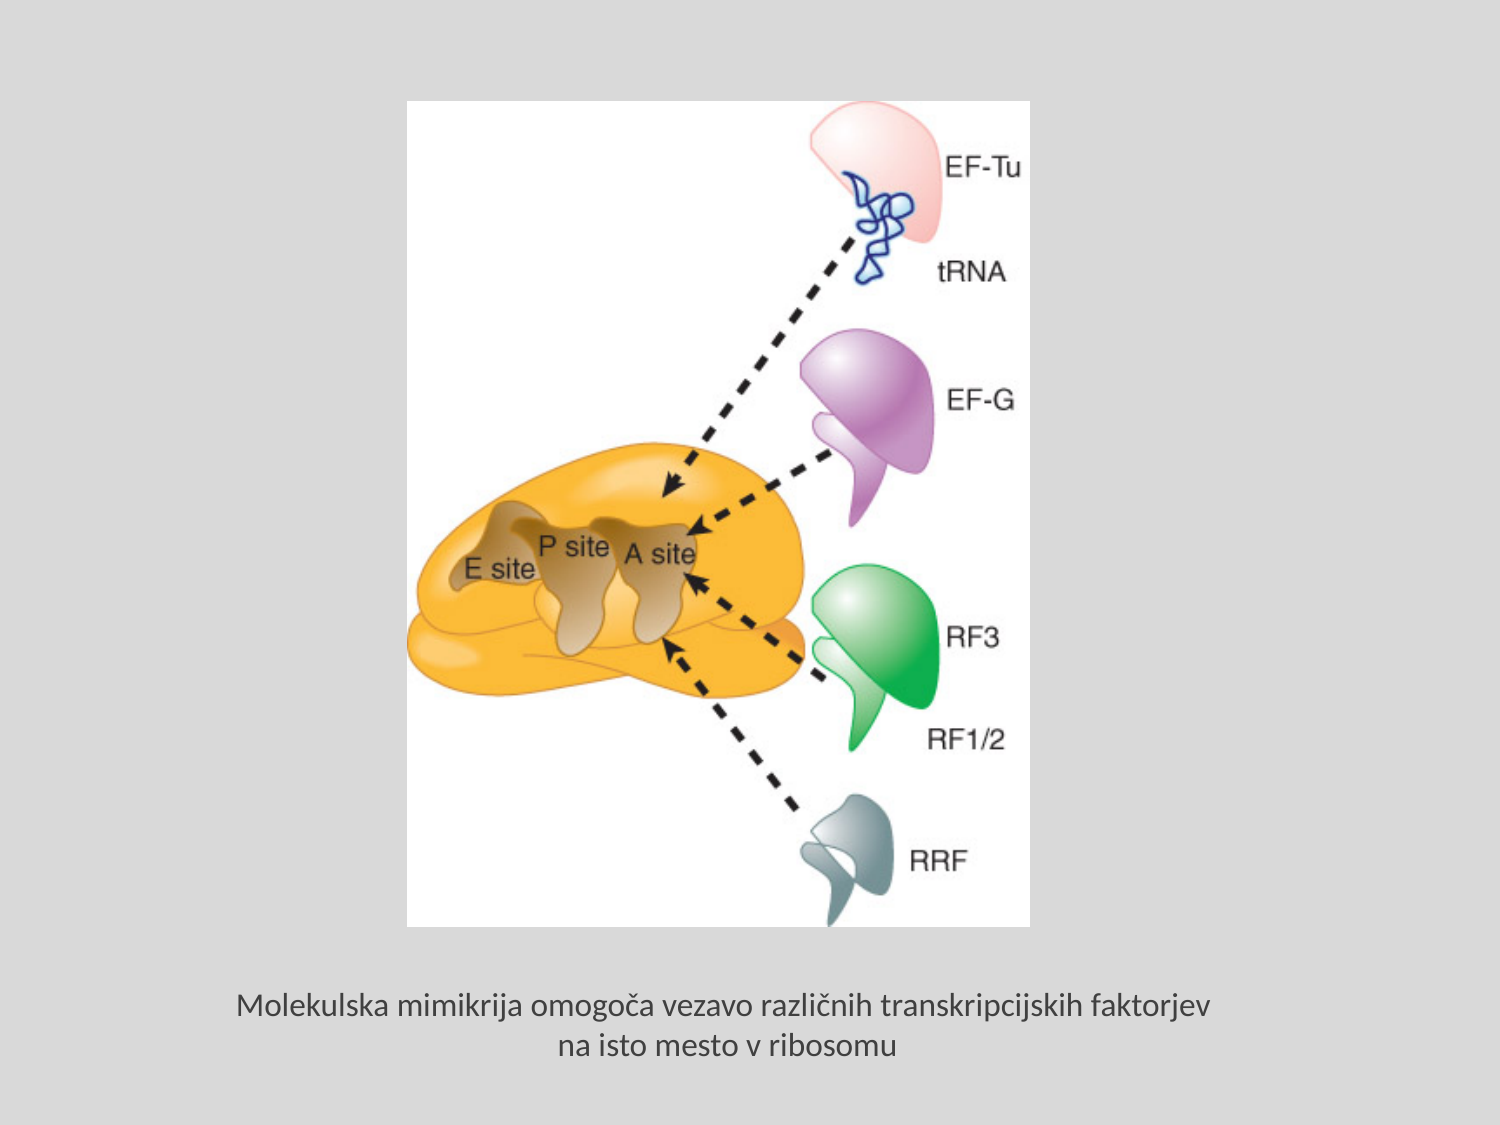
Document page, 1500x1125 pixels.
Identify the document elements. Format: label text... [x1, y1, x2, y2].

text_box Molekulska mimikrija omogoča vezavo različnih transkripcijskih faktorjev na isto mesto v ribosomu [53, 975, 1403, 1071]
picture [407, 101, 1030, 927]
